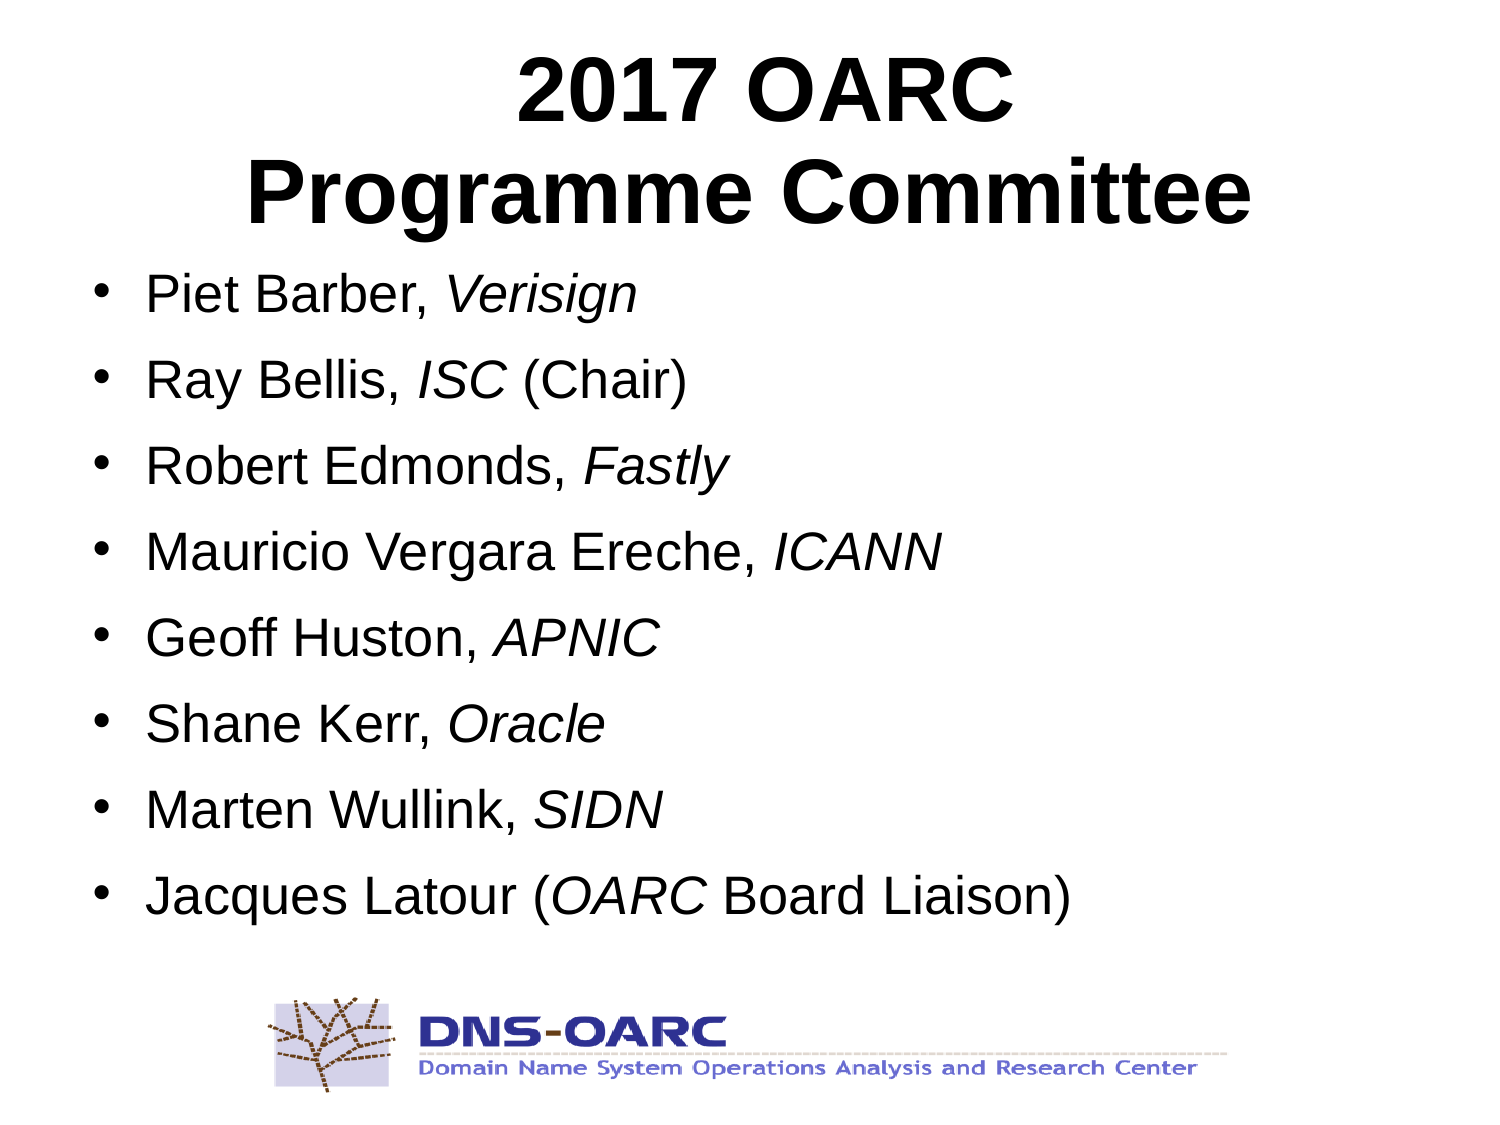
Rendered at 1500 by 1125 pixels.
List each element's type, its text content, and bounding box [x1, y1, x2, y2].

title 2017 OARC Programme Committee [75, 33, 1426, 245]
picture [214, 991, 1259, 1099]
list Piet Barber, Verisign Ray Bellis, ISC (Chair) Robert Edmonds, Fastly Mauricio Vergara Ereche, ICANN Geoff Huston, APNIC Shane Kerr, Oracle Marten Wullink, SIDN Jacques Latour (OARC Board Liaison) [75, 263, 1426, 954]
